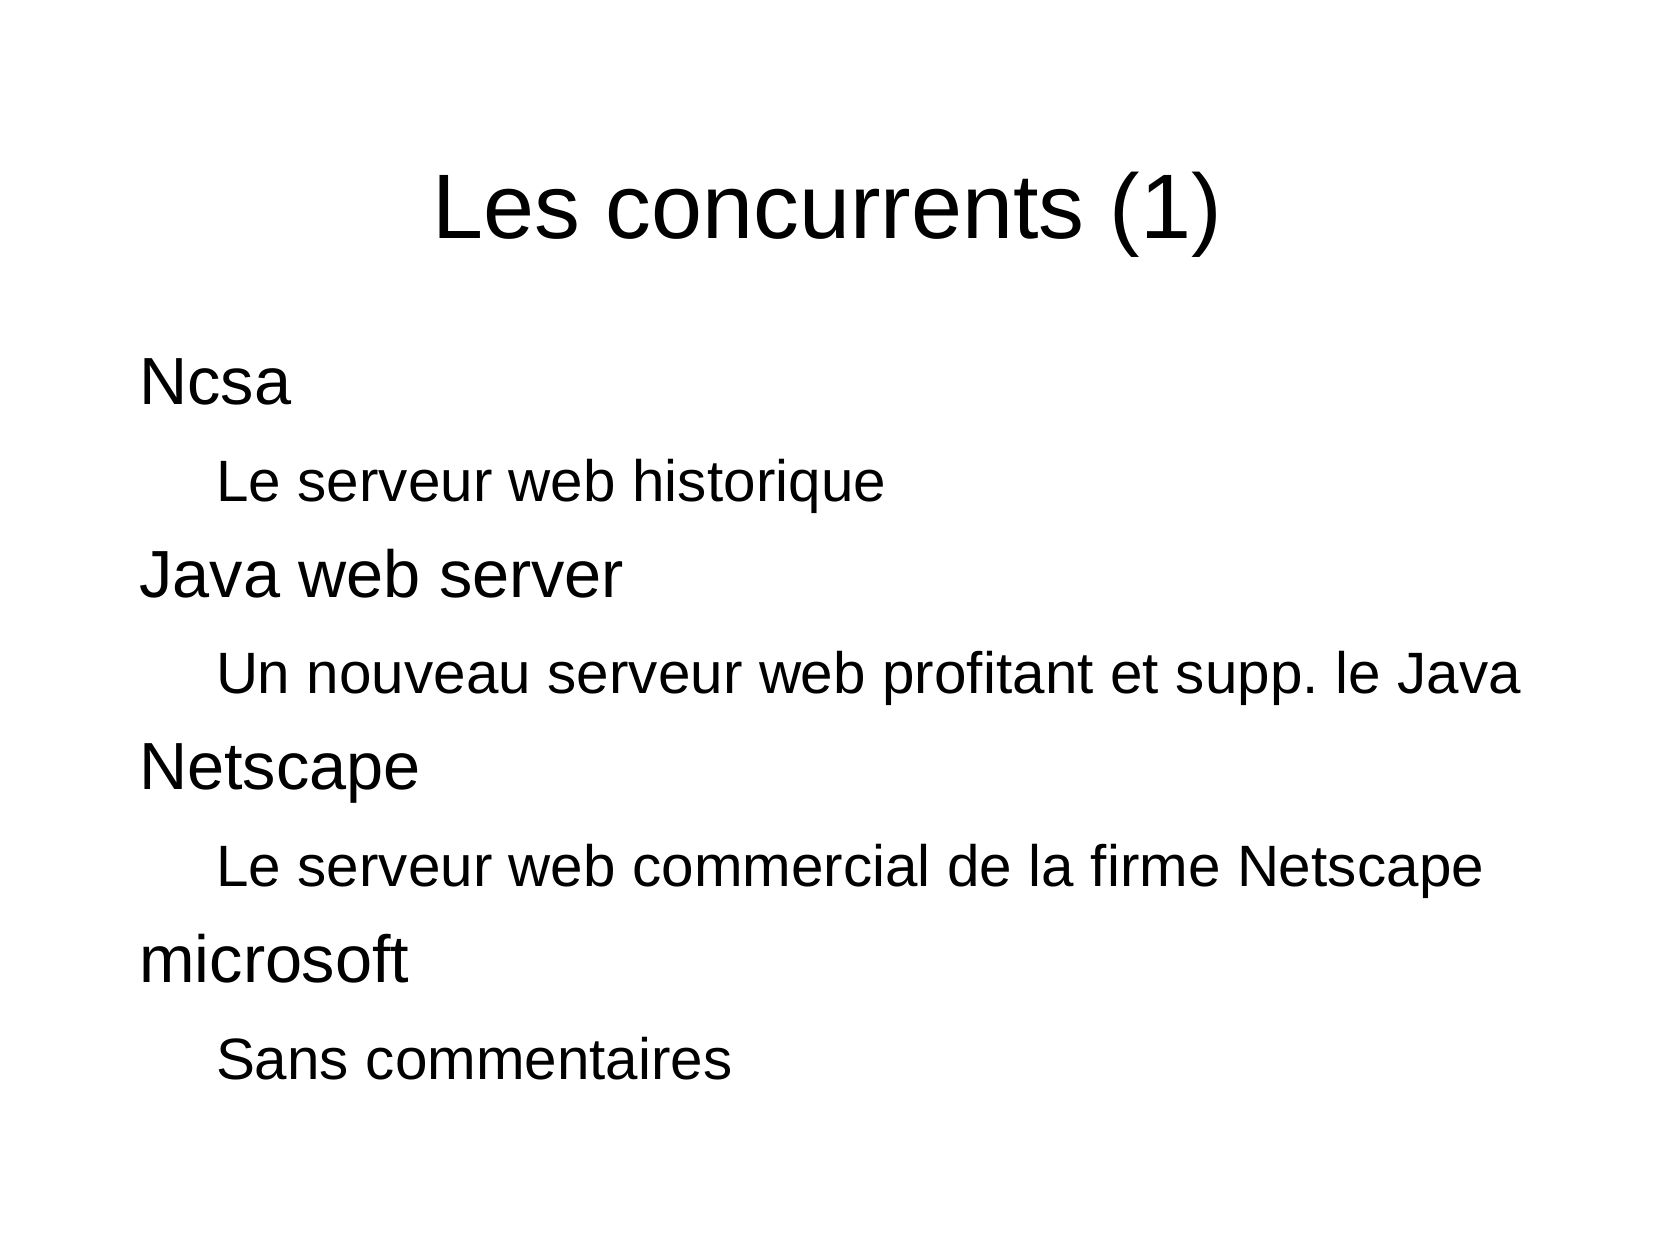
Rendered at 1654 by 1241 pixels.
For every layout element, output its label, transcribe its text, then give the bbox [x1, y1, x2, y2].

title Les concurrents (1) [121, 102, 1534, 311]
list Ncsa Le serveur web historique Java web server Un nouveau serveur web profitant et supp. le Java Netscape Le serveur web commercial de la firme Netscape microsoft Sans commentaires [121, 344, 1534, 1223]
